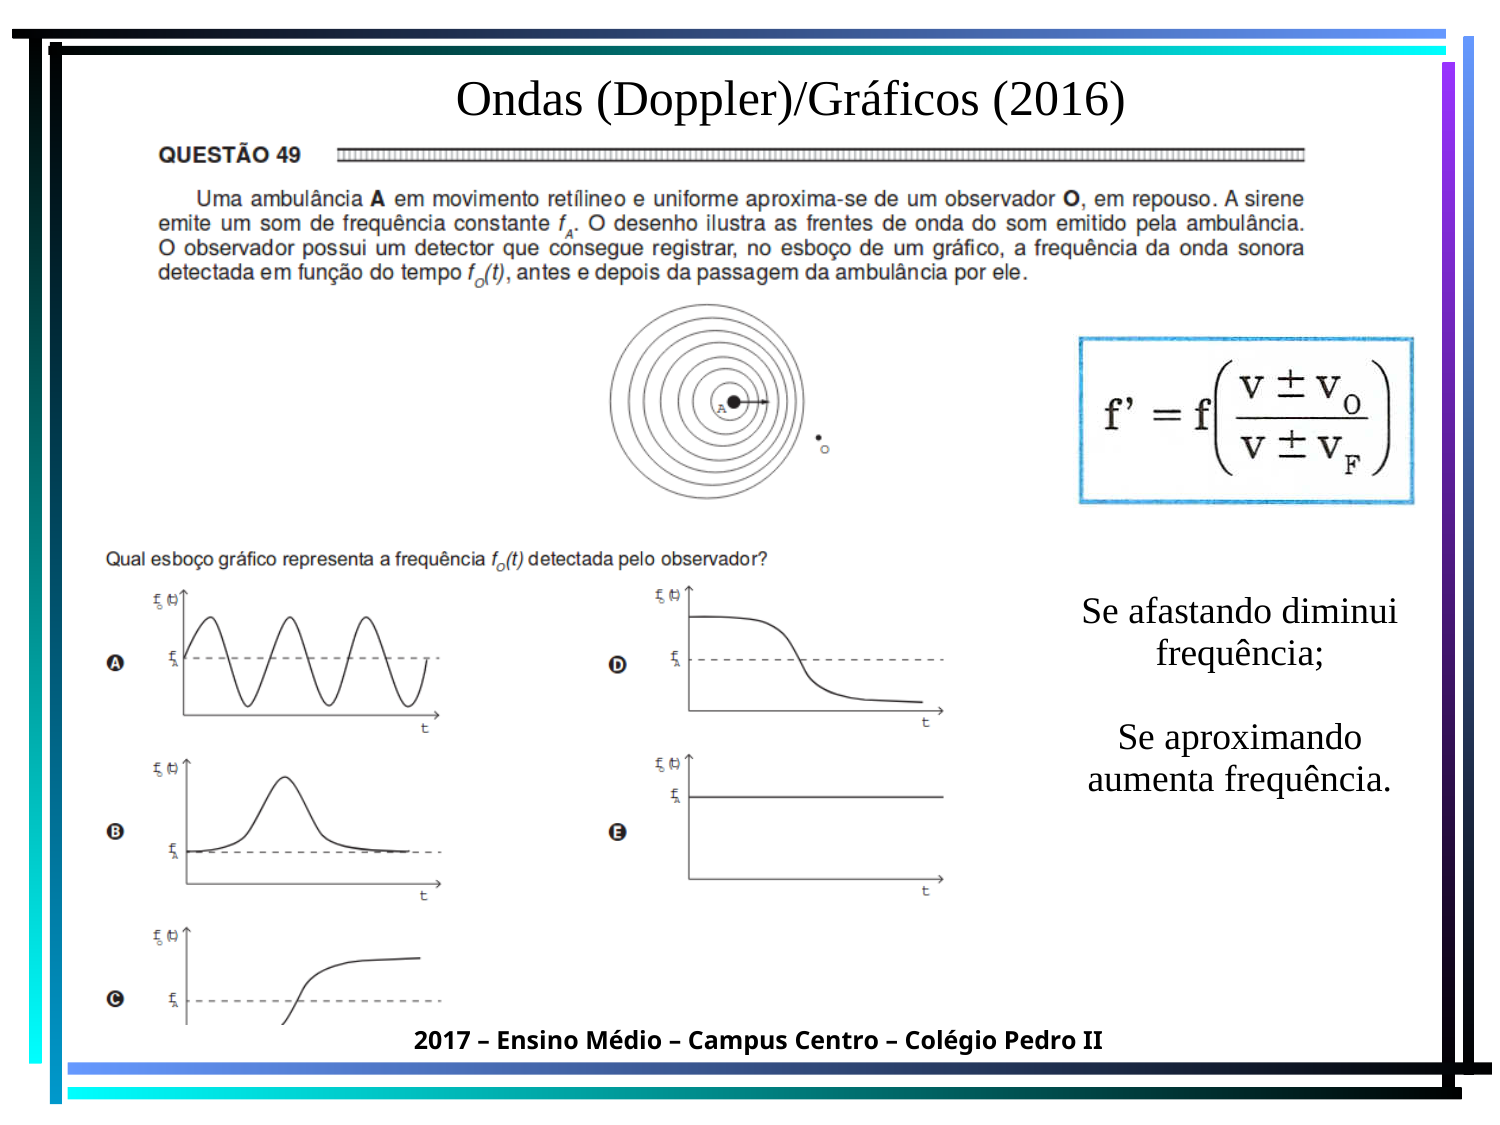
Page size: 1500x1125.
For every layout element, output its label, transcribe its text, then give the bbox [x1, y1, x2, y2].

title Ondas (Doppler)/Gráficos (2016) [259, 59, 1335, 129]
picture [0, 0, 1500, 1125]
text_box 2017 – Ensino Médio – Campus Centro – Colégio Pedro II [399, 1018, 1119, 1064]
title Se afastando diminui frequência; Se aproximando aumenta frequência. [1062, 578, 1418, 839]
